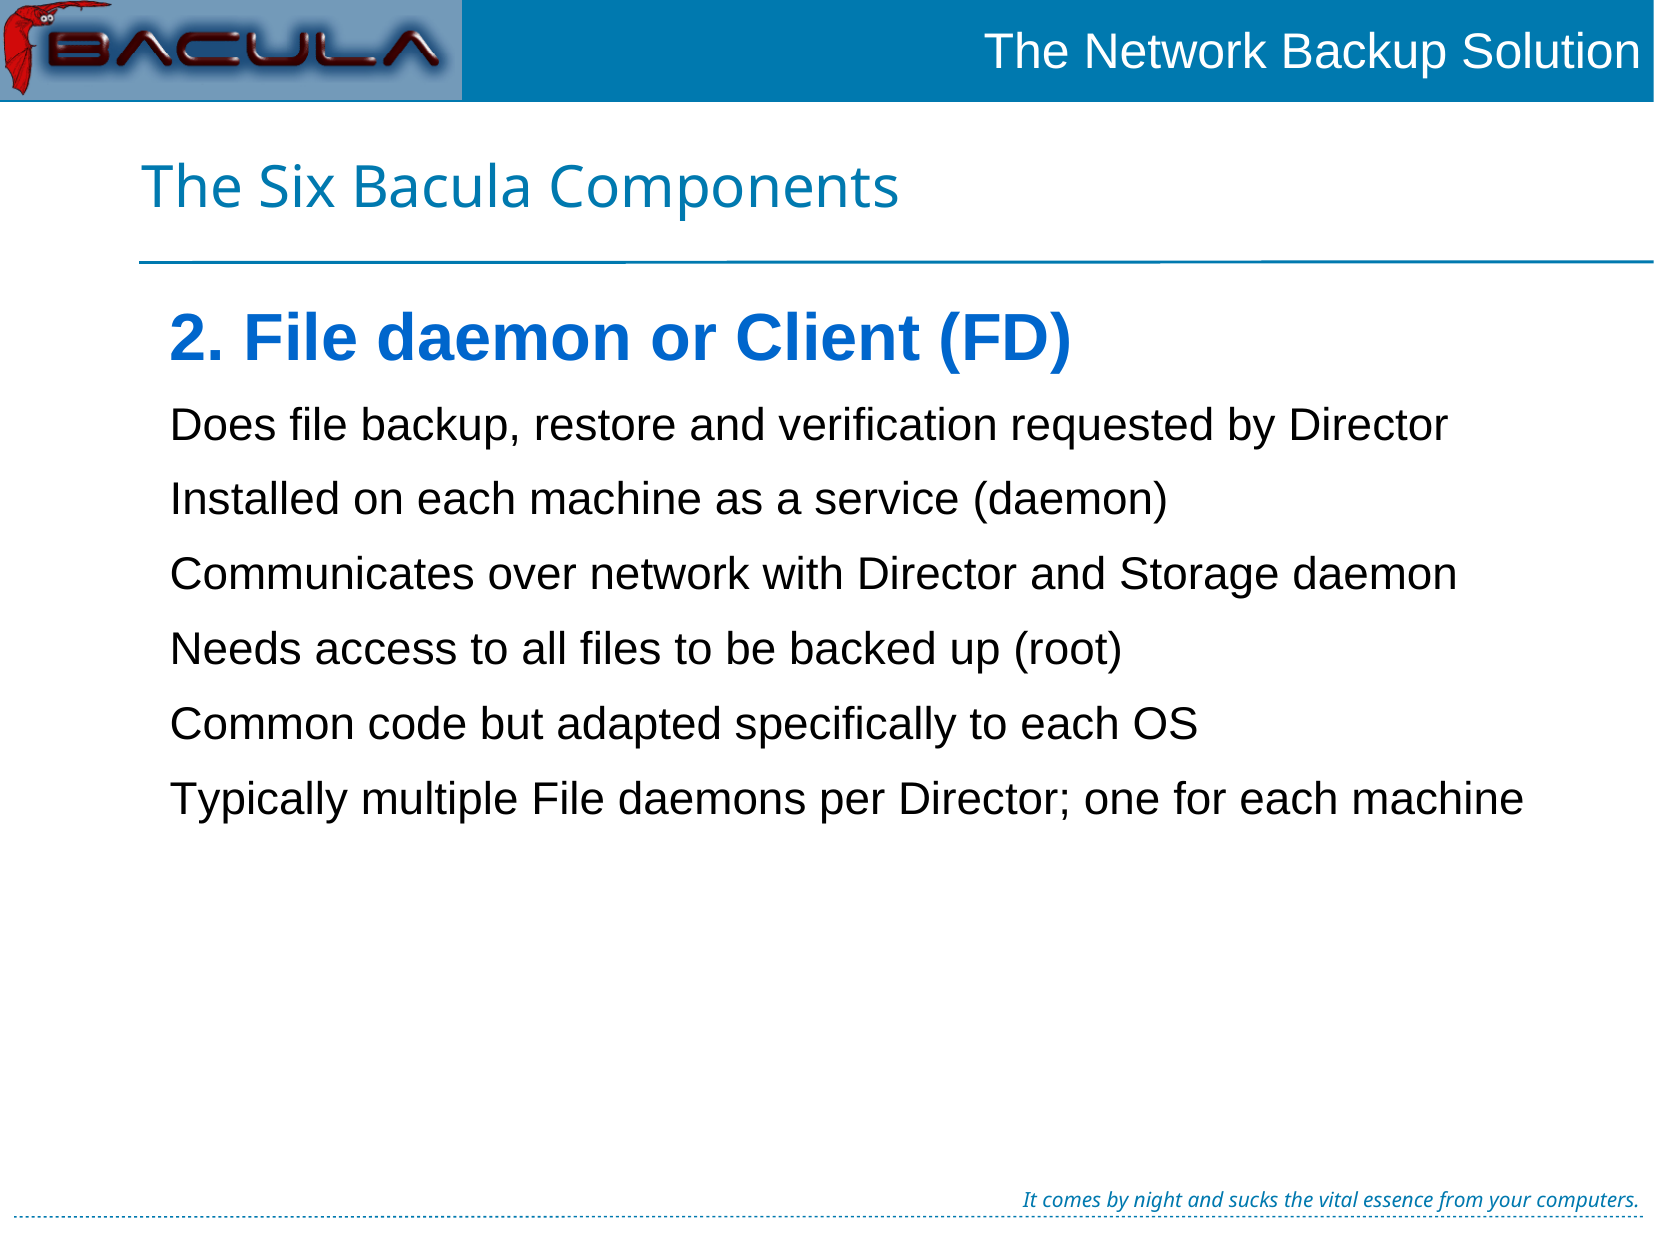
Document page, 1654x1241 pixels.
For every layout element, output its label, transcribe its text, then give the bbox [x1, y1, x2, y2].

picture [0, 0, 461, 99]
list 2. File daemon or Client (FD) Does file backup, restore and verification requested by Director Installed on each machine as a service (daemon) Communicates over network with Director and Storage daemon Needs access to all files to be backed up (root) Common code but adapted specifically to each OS Typically multiple File daemons per Director; one for each machine [75, 300, 1576, 1095]
title The Six Bacula Components [141, 112, 1501, 226]
